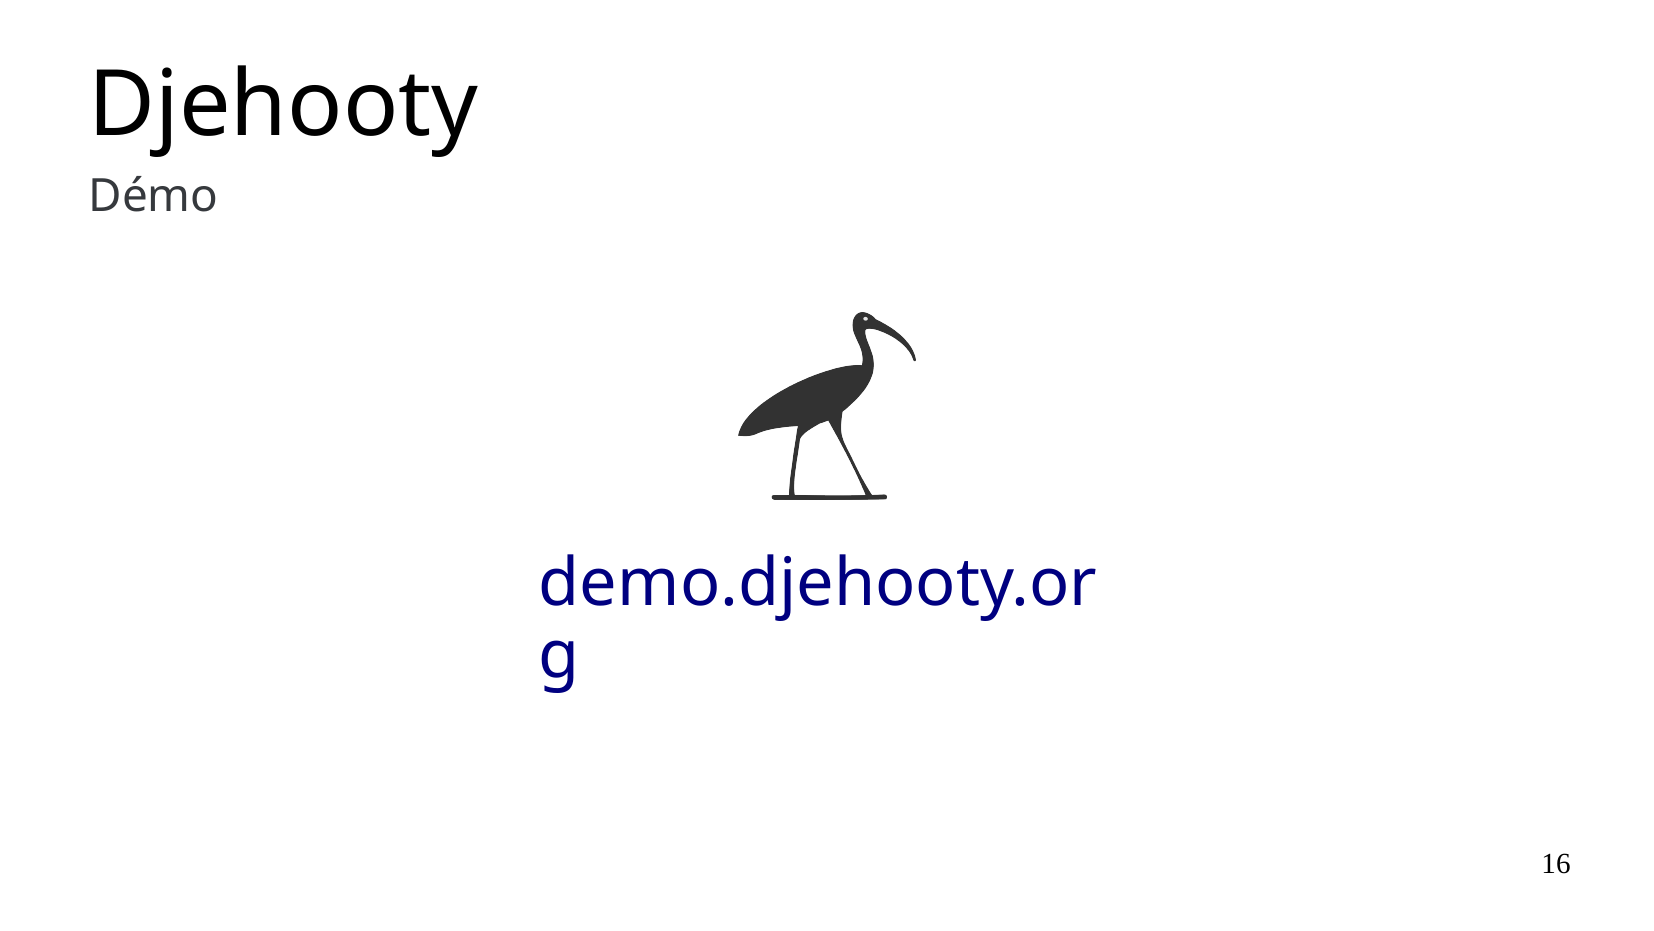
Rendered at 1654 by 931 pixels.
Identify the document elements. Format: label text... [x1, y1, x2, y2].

text_box demo.djehooty.org [524, 527, 1130, 616]
title Djehooty Démo [88, 37, 1577, 193]
picture [738, 312, 916, 500]
